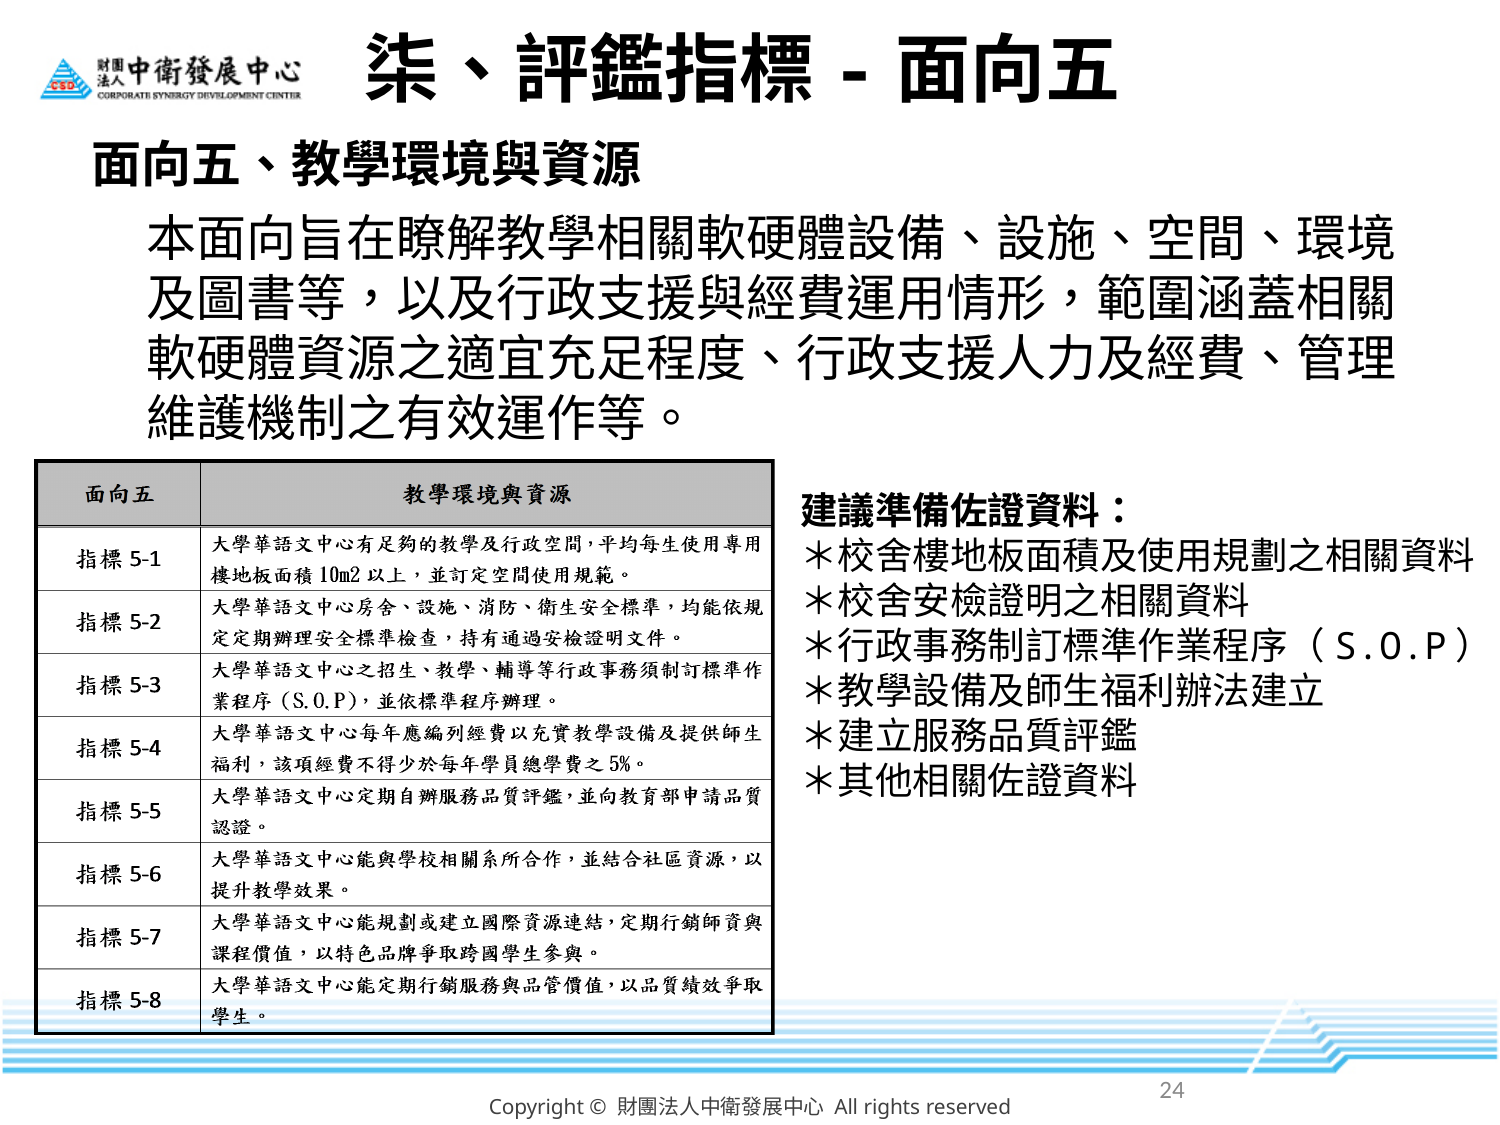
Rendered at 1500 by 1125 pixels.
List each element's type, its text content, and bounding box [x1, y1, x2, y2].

picture [29, 449, 779, 1036]
text_box 面向五、教學環境與資源 [77, 125, 657, 200]
text_box 本面向旨在瞭解教學相關軟硬體設備、設施、空間、環境及圖書等，以及行政支援與經費運用情形，範圍涵蓋相關軟硬體資源之適宜充足程度、行政支援人力及經費、管理維護機制之有效運作等。 [132, 199, 1431, 454]
text_box 柒、評鑑指標-面向五 [37, 7, 1447, 127]
text_box 建議準備佐證資料： ＊校舍樓地板面積及使用規劃之相關資料 ＊校舍安檢證明之相關資料 ＊行政事務制訂標準作業程序（S.O.P） ＊教學設備及師生福利辦法建立 ＊建立服務品質評鑑 ＊其他相關佐證資料 [785, 479, 1500, 814]
text_box 24 [1144, 1058, 1495, 1119]
